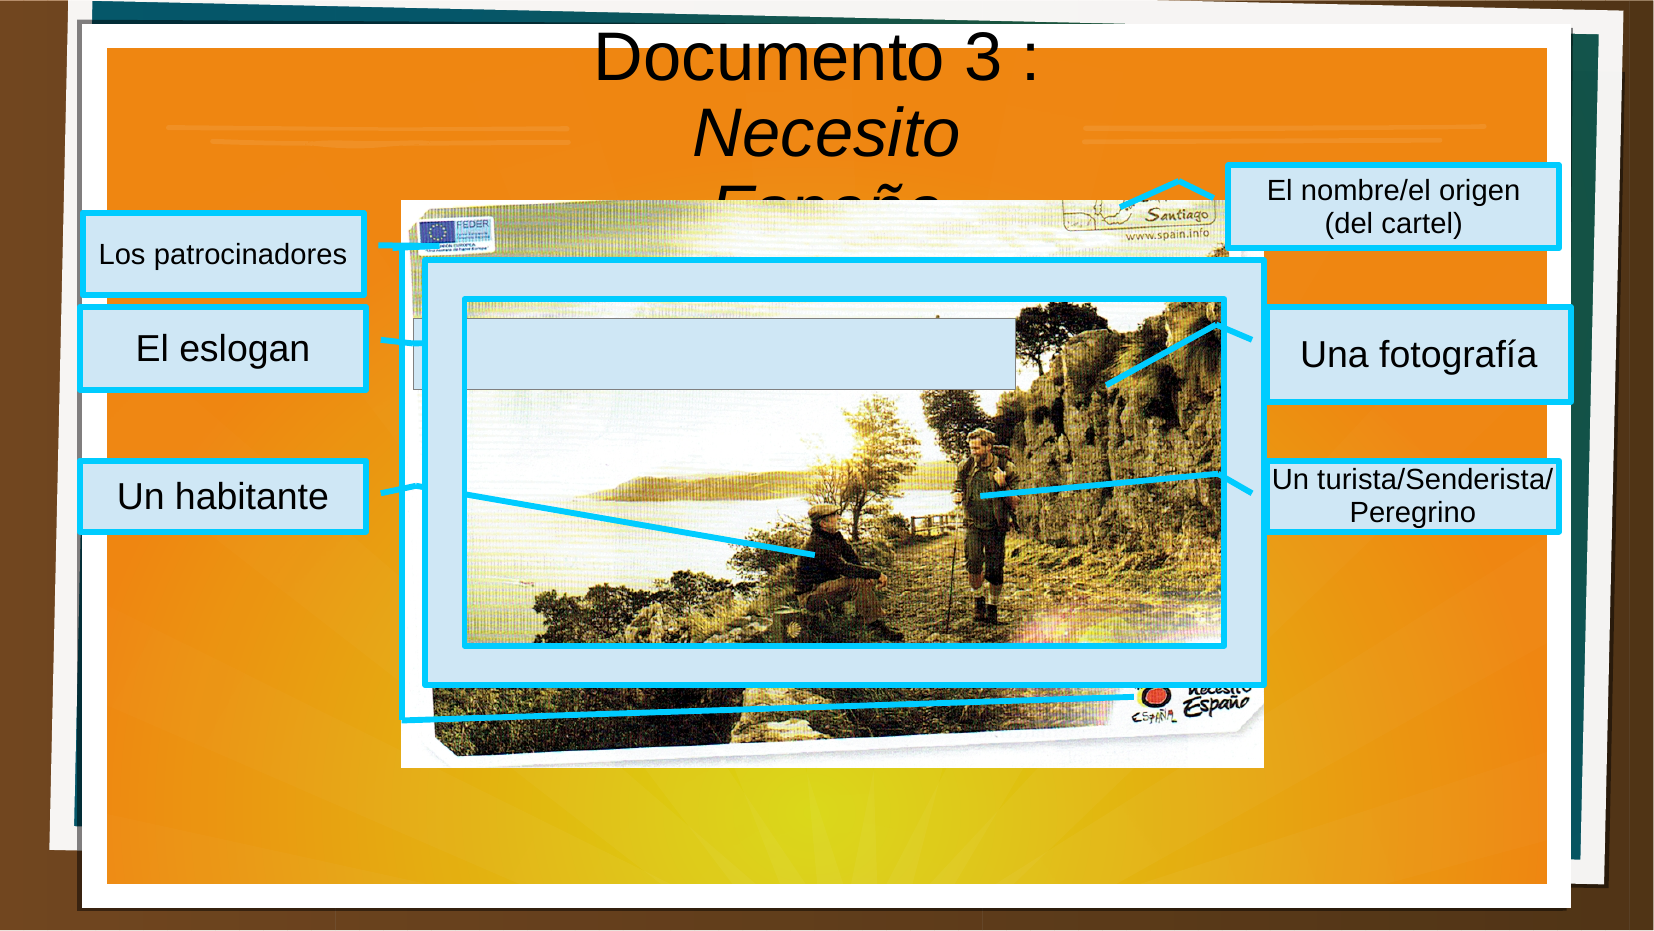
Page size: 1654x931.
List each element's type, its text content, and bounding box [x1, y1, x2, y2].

title Documento 3 : Necesito España [566, 56, 1087, 200]
text_box El eslogan [80, 307, 366, 390]
picture [406, 347, 421, 484]
text_box Un turista/Senderista/ Peregrino [1267, 461, 1559, 532]
text_box Una fotografía [1267, 307, 1571, 402]
text_box Un habitante [80, 461, 366, 532]
text_box [413, 259, 1264, 686]
text_box Los patrocinadores [83, 213, 364, 295]
picture [468, 303, 1220, 642]
picture [401, 490, 1264, 768]
text_box El nombre/el origen (del cartel) [1228, 165, 1559, 248]
picture [401, 200, 1264, 340]
